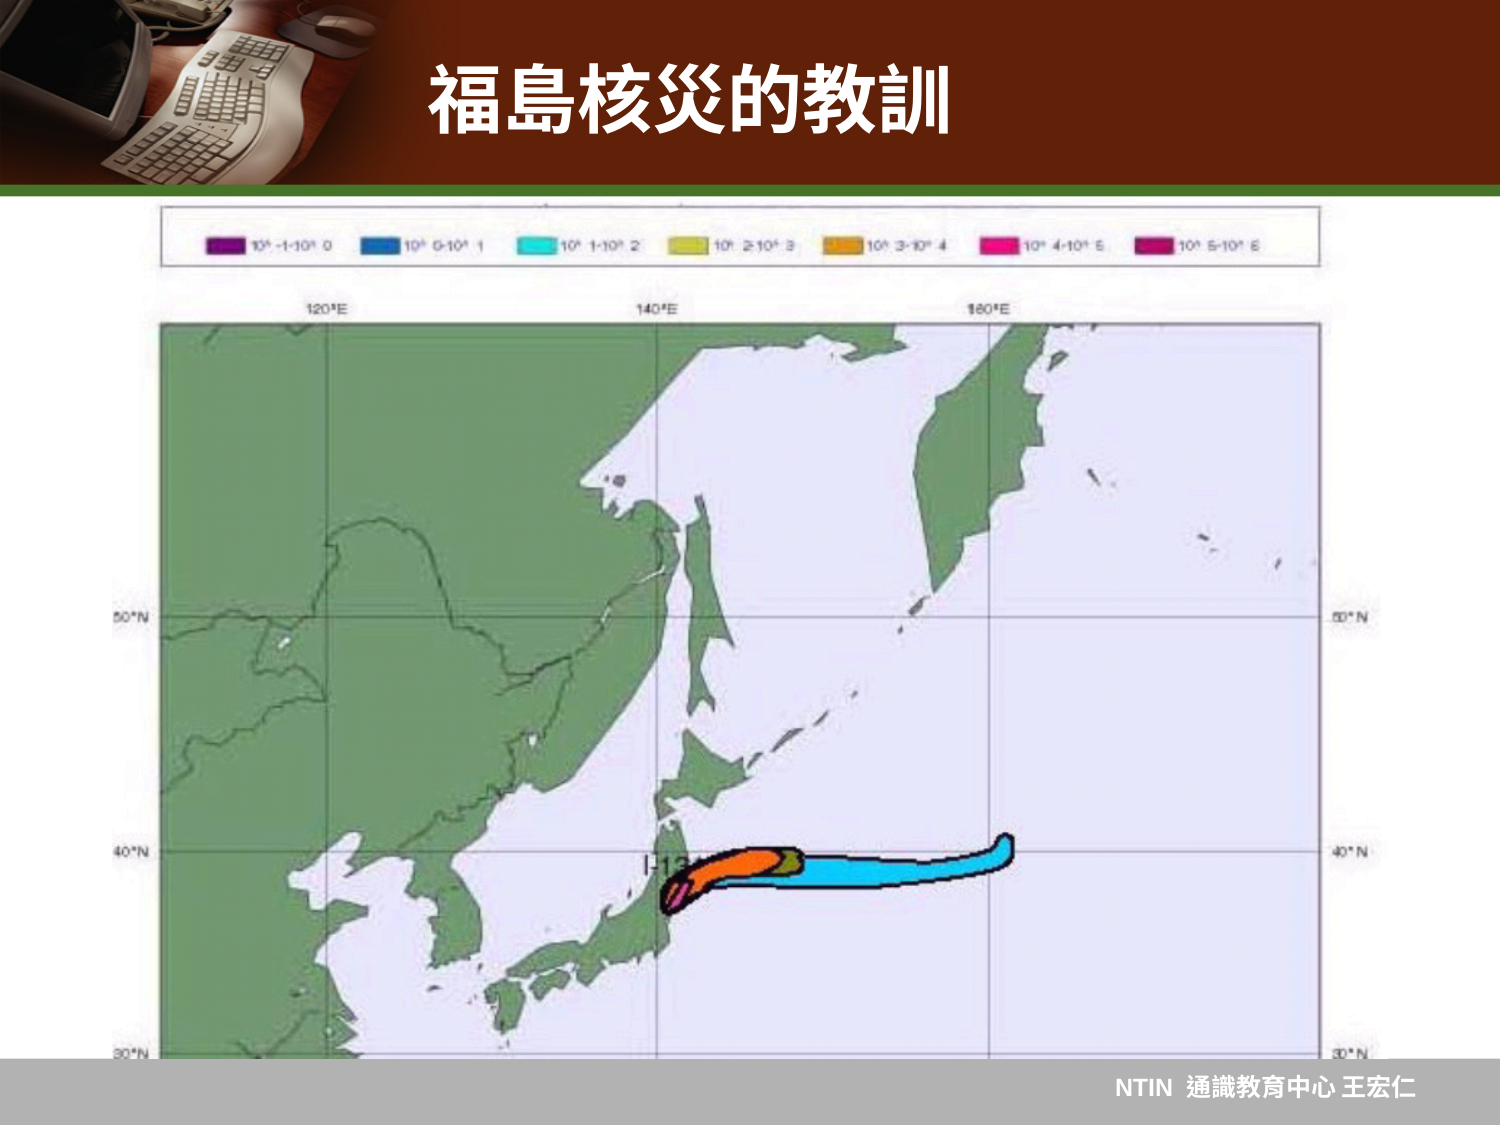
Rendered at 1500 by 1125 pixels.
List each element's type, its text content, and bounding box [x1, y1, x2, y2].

picture [0, 0, 1500, 184]
chart [112, 200, 1388, 1059]
title 福島核災的教訓 [412, 45, 1500, 138]
text_box NTIN 通識教育中心 王宏仁 [962, 1063, 1438, 1114]
